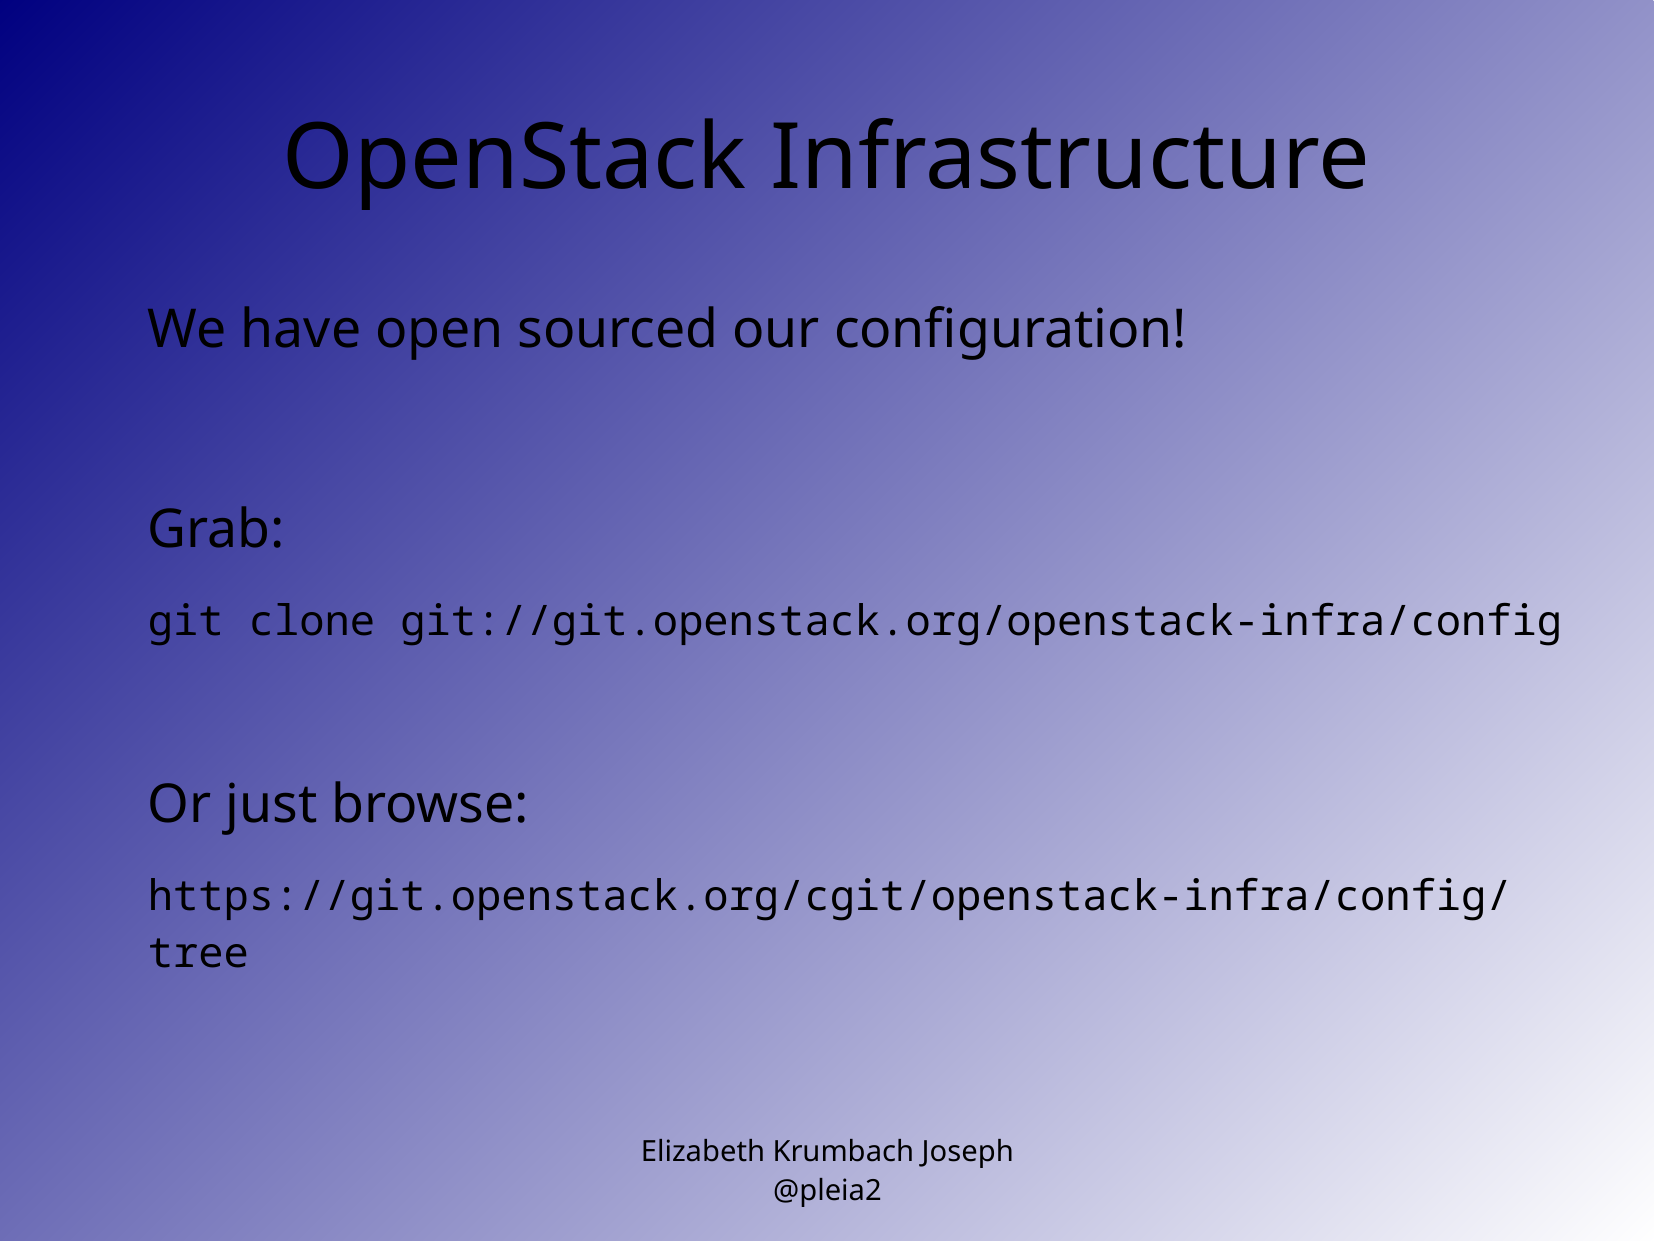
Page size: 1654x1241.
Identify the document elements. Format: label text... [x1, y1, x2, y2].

list We have open sourced our configuration! Grab: git clone git://git.openstack.org/openstack-infra/config Or just browse: https://git.openstack.org/cgit/openstack-infra/config/tree [82, 290, 1571, 1010]
title OpenStack Infrastructure [82, 49, 1571, 257]
